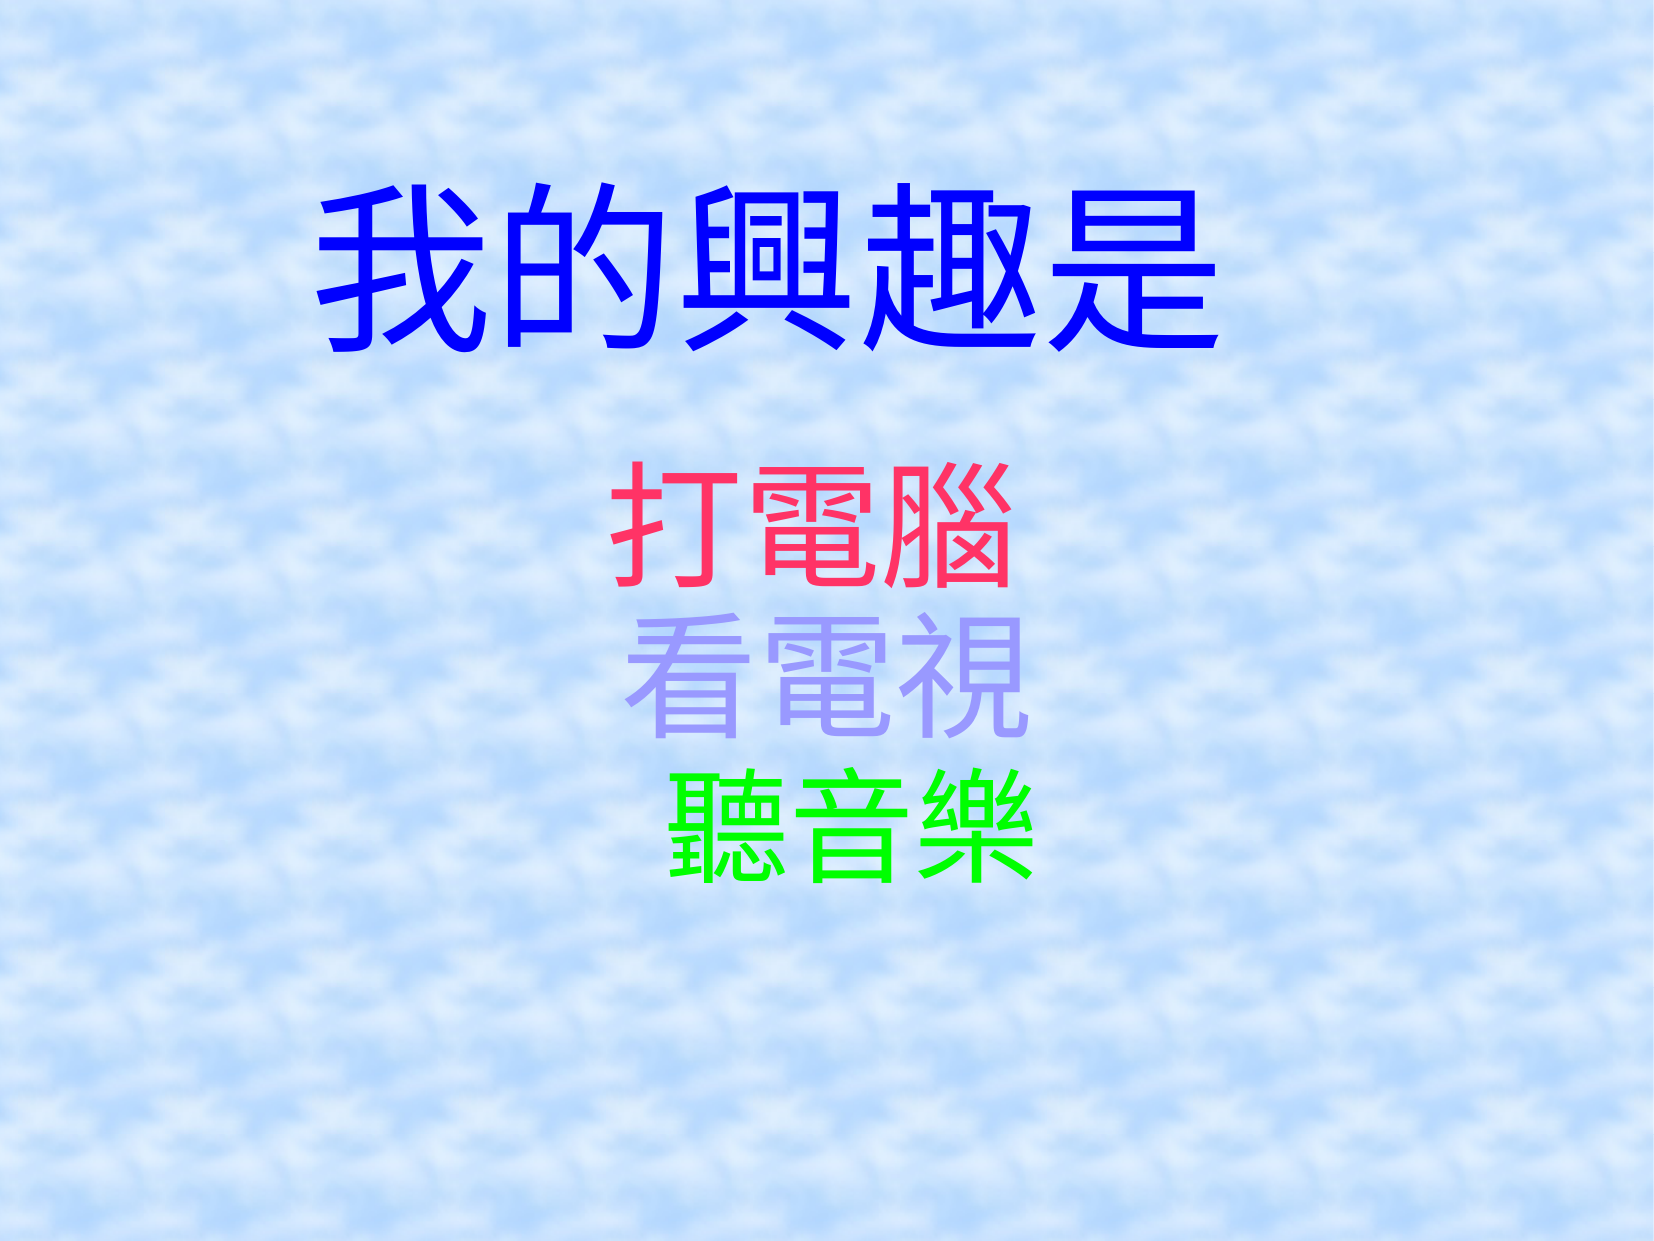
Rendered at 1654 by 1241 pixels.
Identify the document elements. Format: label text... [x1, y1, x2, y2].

text_box 我的興趣是 [0, 118, 1565, 353]
text_box 打電腦 [501, 410, 1123, 561]
picture [0, 0, 1654, 1241]
text_box 聽音樂 [649, 721, 1447, 886]
text_box 看電視 [383, 561, 1270, 741]
